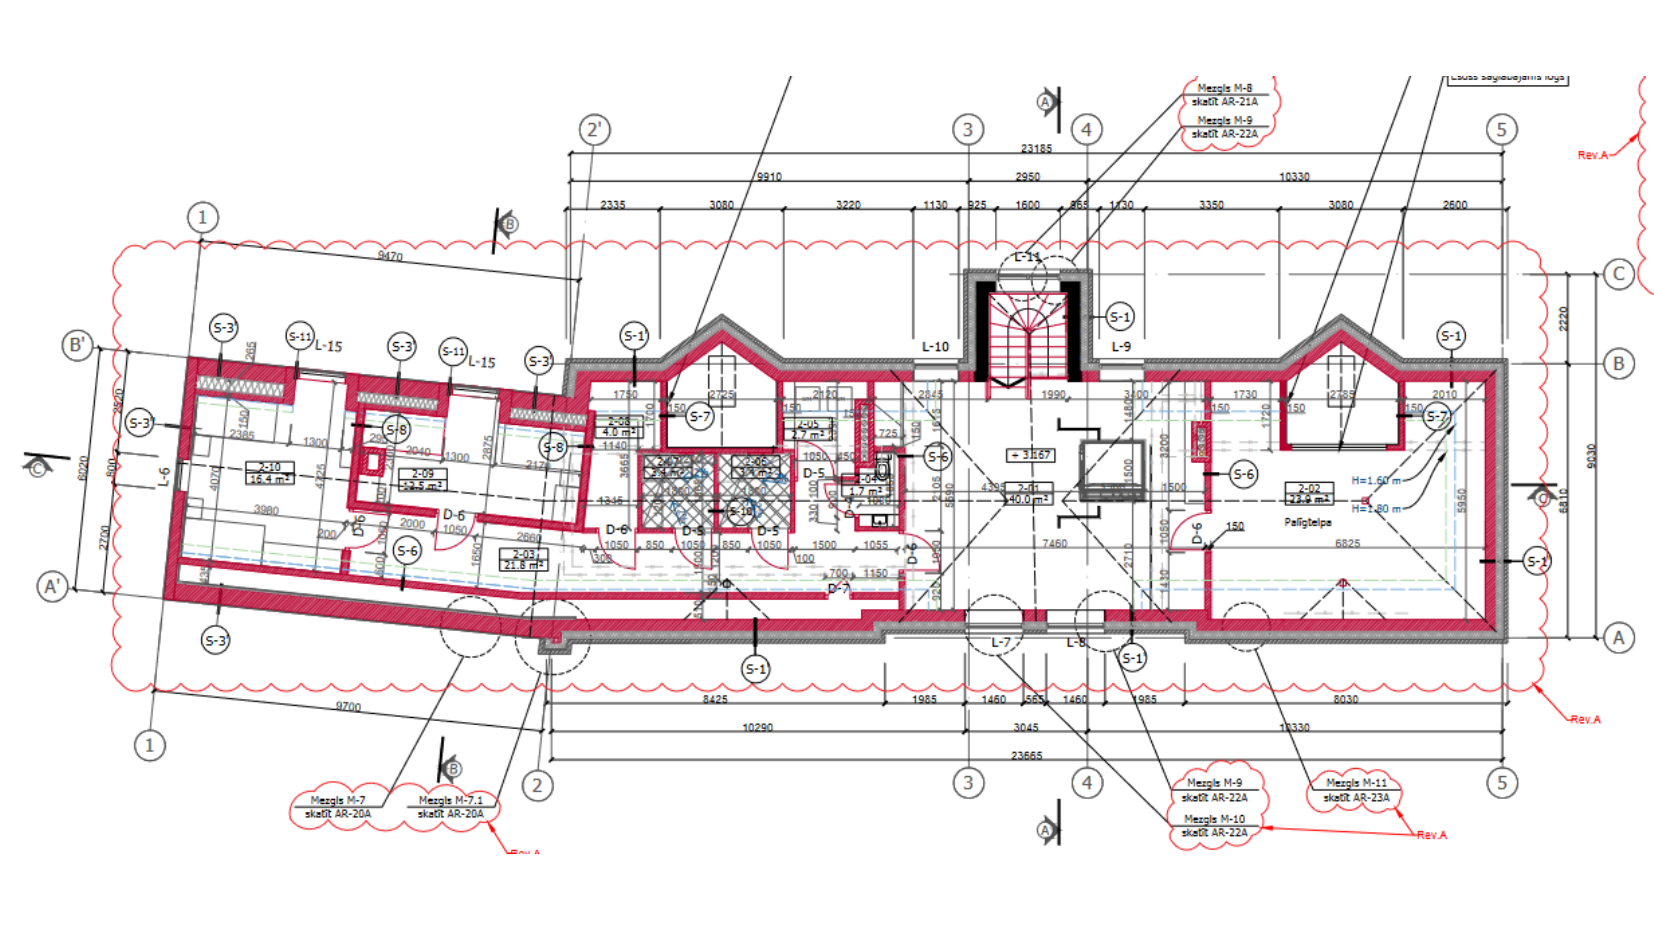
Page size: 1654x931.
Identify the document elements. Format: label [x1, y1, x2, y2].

picture [0, 76, 1654, 854]
